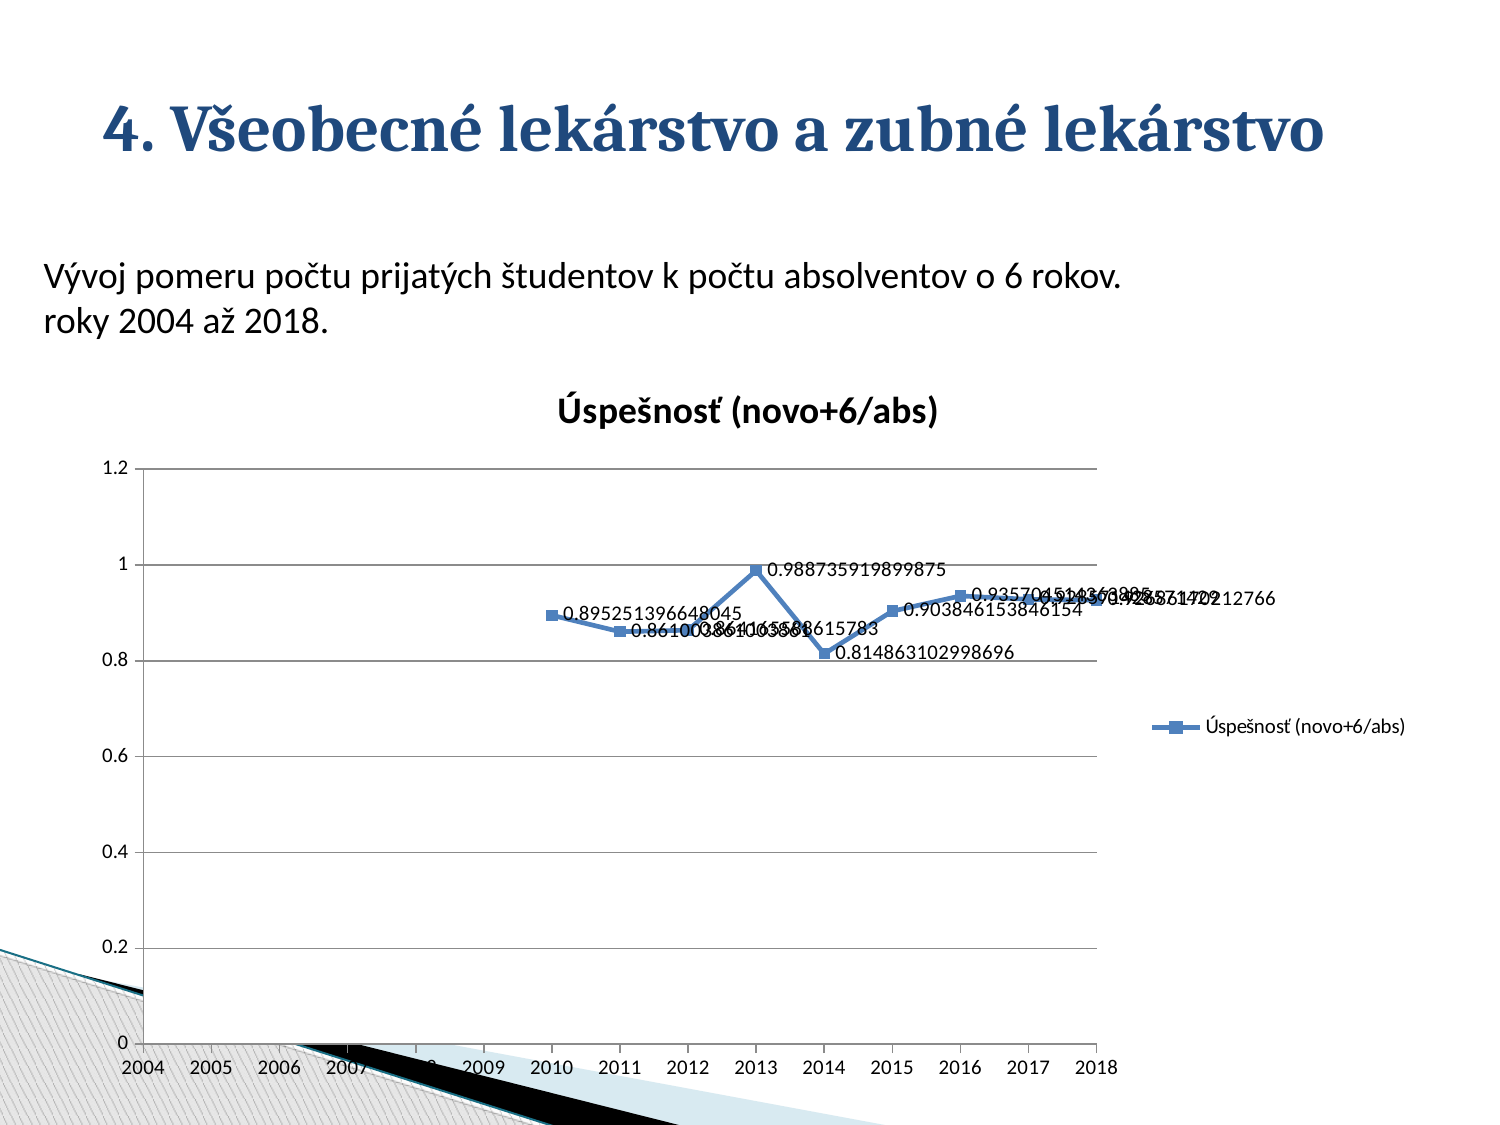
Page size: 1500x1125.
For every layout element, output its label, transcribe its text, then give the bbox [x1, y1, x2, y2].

title 4. Všeobecné lekárstvo a zubné lekárstvo [88, 30, 1439, 219]
chart [75, 361, 1425, 1094]
text_box Vývoj pomeru počtu prijatých študentov k počtu absolventov o 6 rokov. roky 2004 až 2018. [28, 243, 1411, 349]
